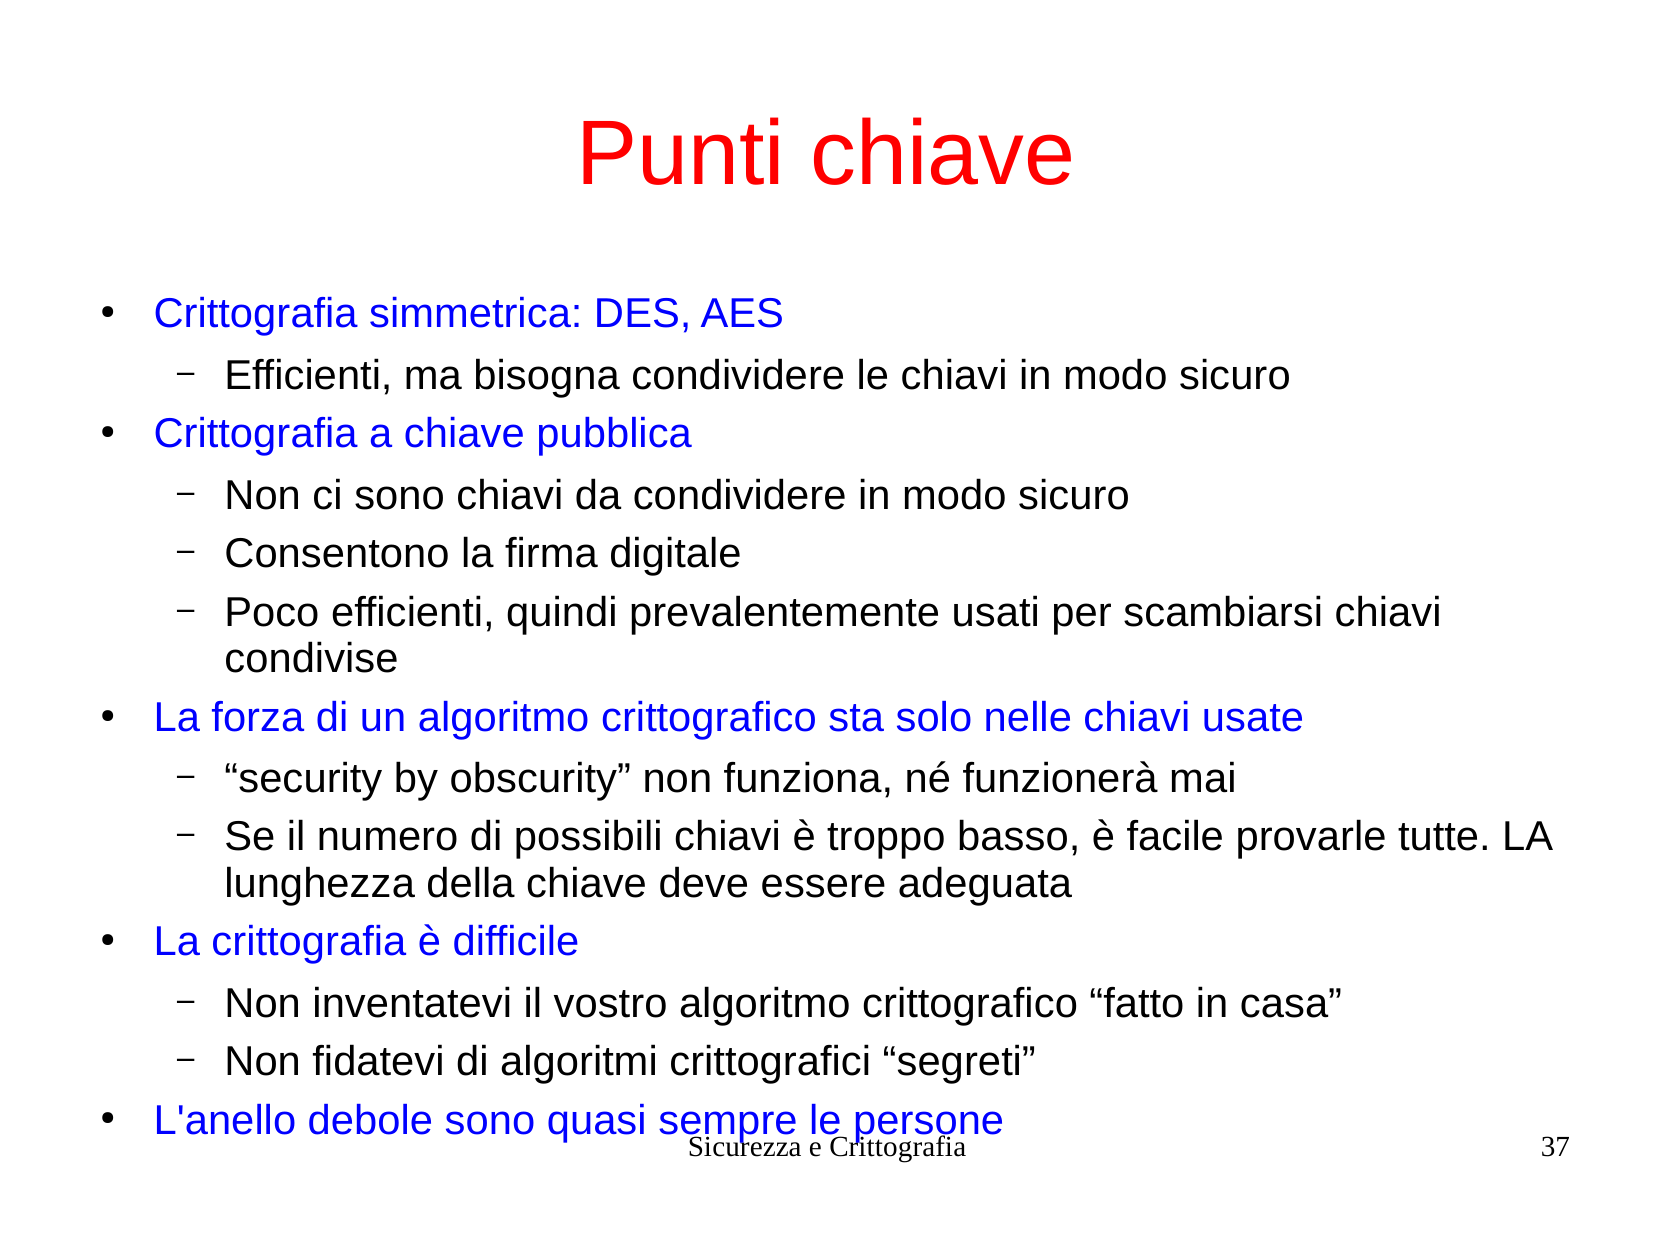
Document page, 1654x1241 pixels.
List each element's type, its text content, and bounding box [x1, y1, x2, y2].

list Crittografia simmetrica: DES, AES Efficienti, ma bisogna condividere le chiavi in modo sicuro Crittografia a chiave pubblica Non ci sono chiavi da condividere in modo sicuro Consentono la firma digitale Poco efficienti, quindi prevalentemente usati per scambiarsi chiavi condivise La forza di un algoritmo crittografico sta solo nelle chiavi usate “security by obscurity” non funziona, né funzionerà mai Se il numero di possibili chiavi è troppo basso, è facile provarle tutte. LA lunghezza della chiave deve essere adeguata La crittografia è difficile Non inventatevi il vostro algoritmo crittografico “fatto in casa” Non fidatevi di algoritmi crittografici “segreti” L'anello debole sono quasi sempre le persone [82, 290, 1571, 1151]
title Punti chiave [82, 49, 1571, 257]
